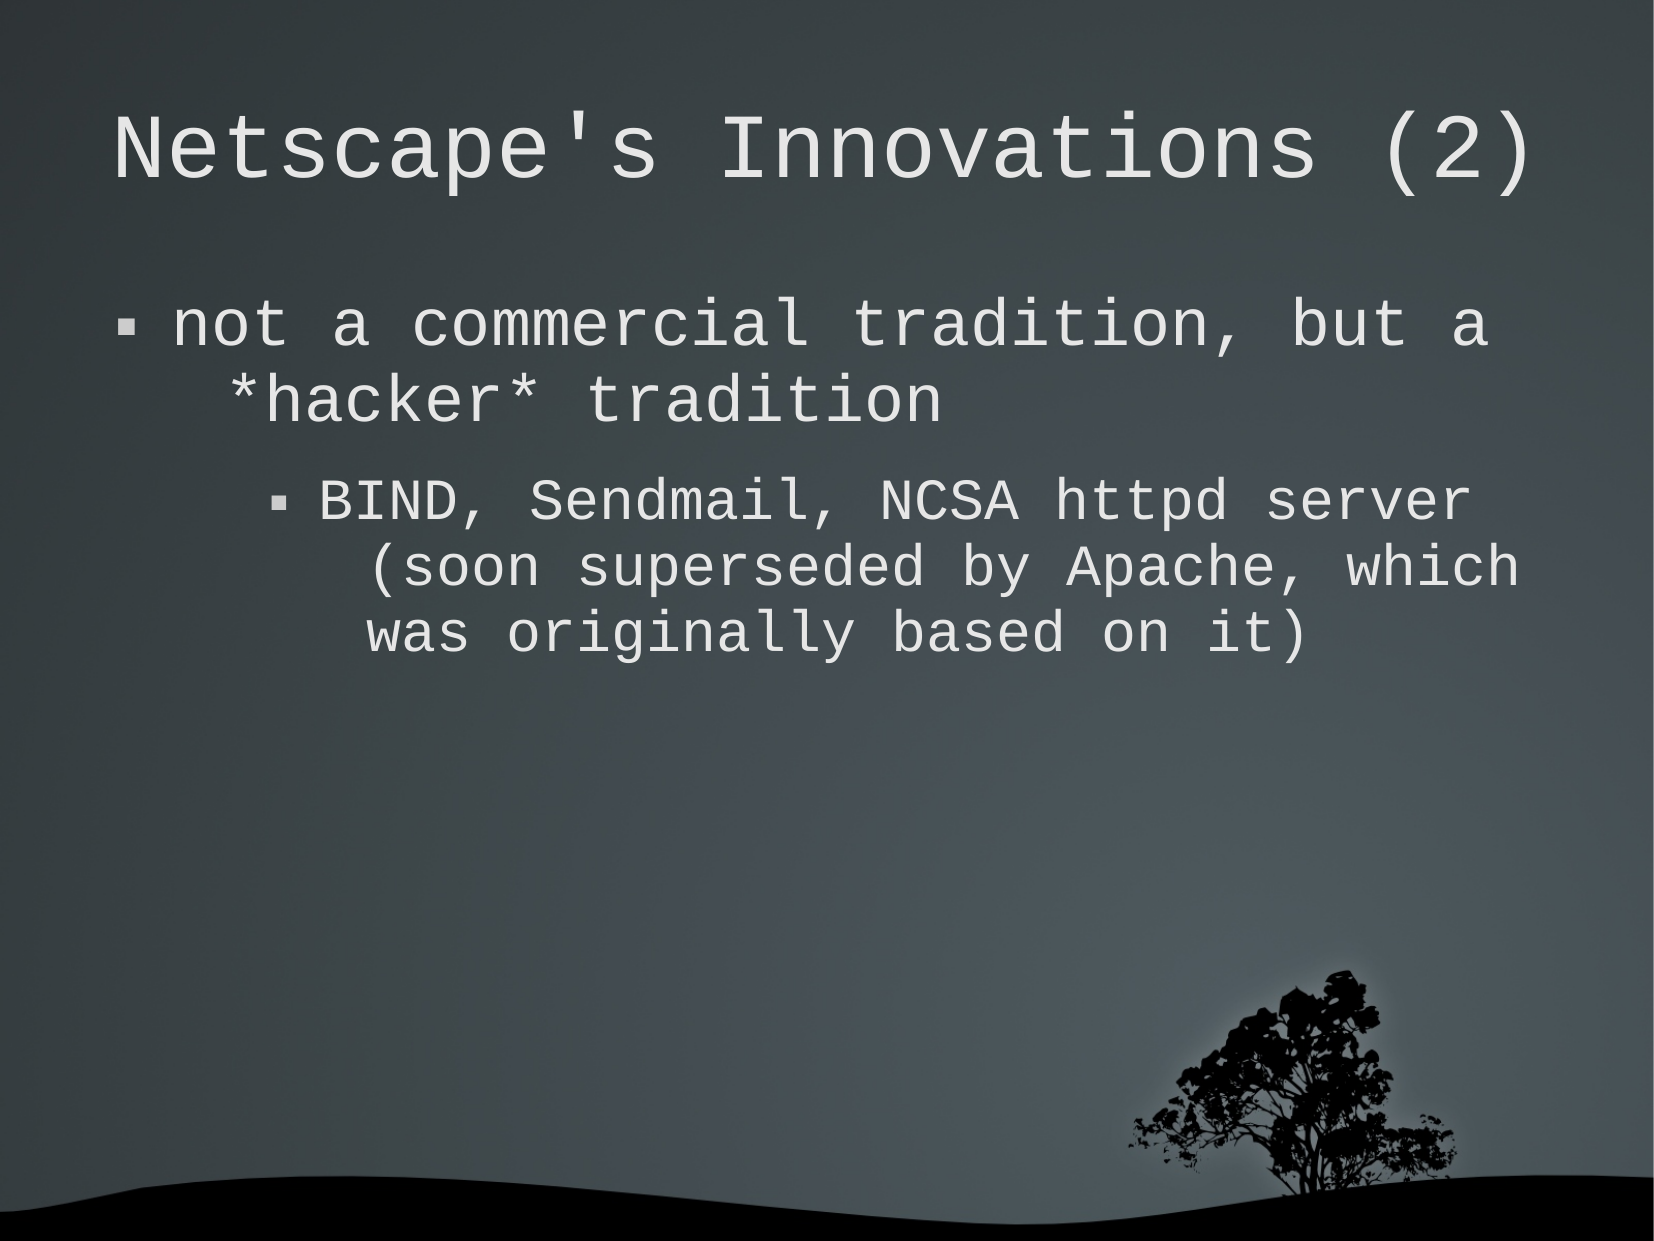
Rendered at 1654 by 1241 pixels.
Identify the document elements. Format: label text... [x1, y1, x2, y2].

title Netscape's Innovations (2) [82, 56, 1571, 250]
picture [0, 0, 1654, 1241]
list not a commercial tradition, but a *hacker* tradition BIND, Sendmail, NCSA httpd server (soon superseded by Apache, which was originally based on it) [82, 290, 1571, 1094]
